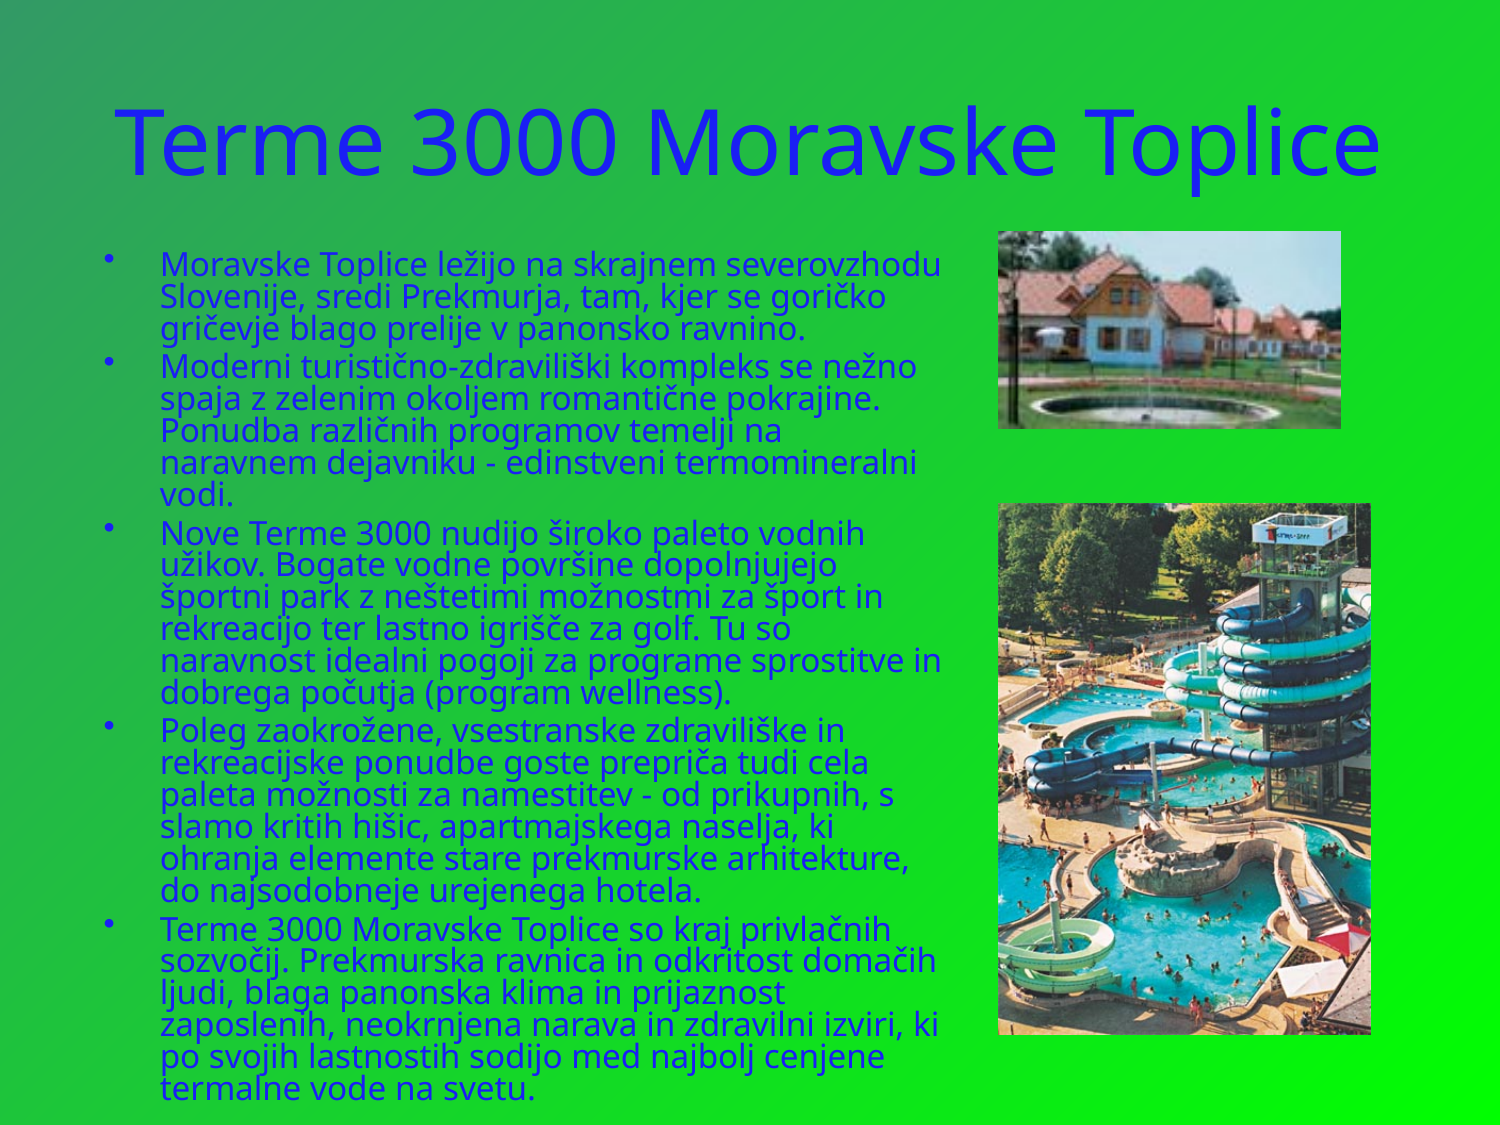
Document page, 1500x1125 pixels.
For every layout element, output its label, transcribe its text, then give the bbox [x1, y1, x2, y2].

list Moravske Toplice ležijo na skrajnem severovzhodu Slovenije, sredi Prekmurja, tam, kjer se goričko gričevje blago prelije v panonsko ravnino. Moderni turistično-zdraviliški kompleks se nežno spaja z zelenim okoljem romantične pokrajine. Ponudba različnih programov temelji na naravnem dejavniku - edinstveni termomineralni vodi. Nove Terme 3000 nudijo široko paleto vodnih užikov. Bogate vodne površine dopolnjujejo športni park z neštetimi možnostmi za šport in rekreacijo ter lastno igrišče za golf. Tu so naravnost idealni pogoji za programe sprostitve in dobrega počutja (program wellness). Poleg zaokrožene, vsestranske zdraviliške in rekreacijske ponudbe goste prepriča tudi cela paleta možnosti za namestitev - od prikupnih, s slamo kritih hišic, apartmajskega naselja, ki ohranja elemente stare prekmurske arhitekture, do najsodobneje urejenega hotela. Terme 3000 Moravske Toplice so kraj privlačnih sozvočij. Prekmurska ravnica in odkritost domačih ljudi, blaga panonska klima in prijaznost zaposlenih, neokrnjena narava in zdravilni izviri, ki po svojih lastnostih sodijo med najbolj cenjene termalne vode na svetu. [88, 243, 965, 1064]
picture [998, 231, 1341, 429]
picture [998, 503, 1371, 1035]
title Terme 3000 Moravske Toplice [75, 45, 1425, 233]
